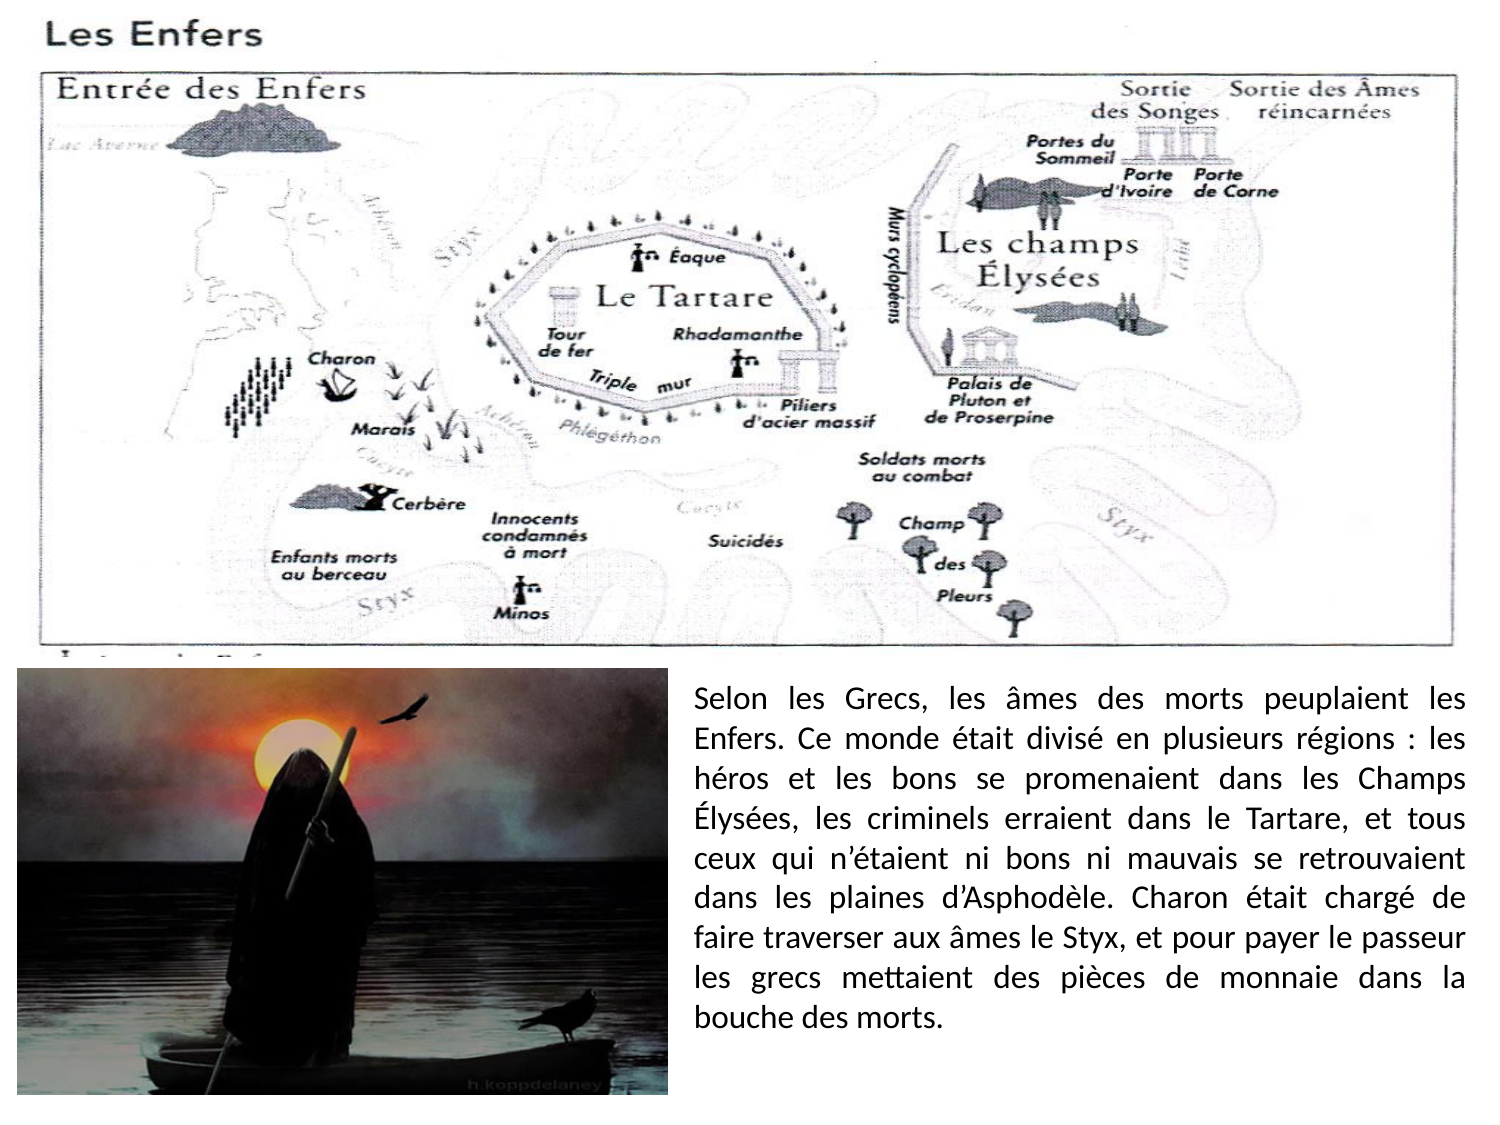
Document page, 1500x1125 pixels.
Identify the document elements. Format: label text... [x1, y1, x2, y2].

picture [17, 668, 668, 1095]
picture [29, 0, 1459, 657]
text_box Selon les Grecs, les âmes des morts peuplaient les Enfers. Ce monde était divisé en plusieurs régions : les héros et les bons se promenaient dans les Champs Élysées, les criminels erraient dans le Tartare, et tous ceux qui n’étaient ni bons ni mauvais se retrouvaient dans les plaines d’Asphodèle. Charon était chargé de faire traverser aux âmes le Styx, et pour payer le passeur les grecs mettaient des pièces de monnaie dans la bouche des morts. [679, 668, 1483, 1043]
